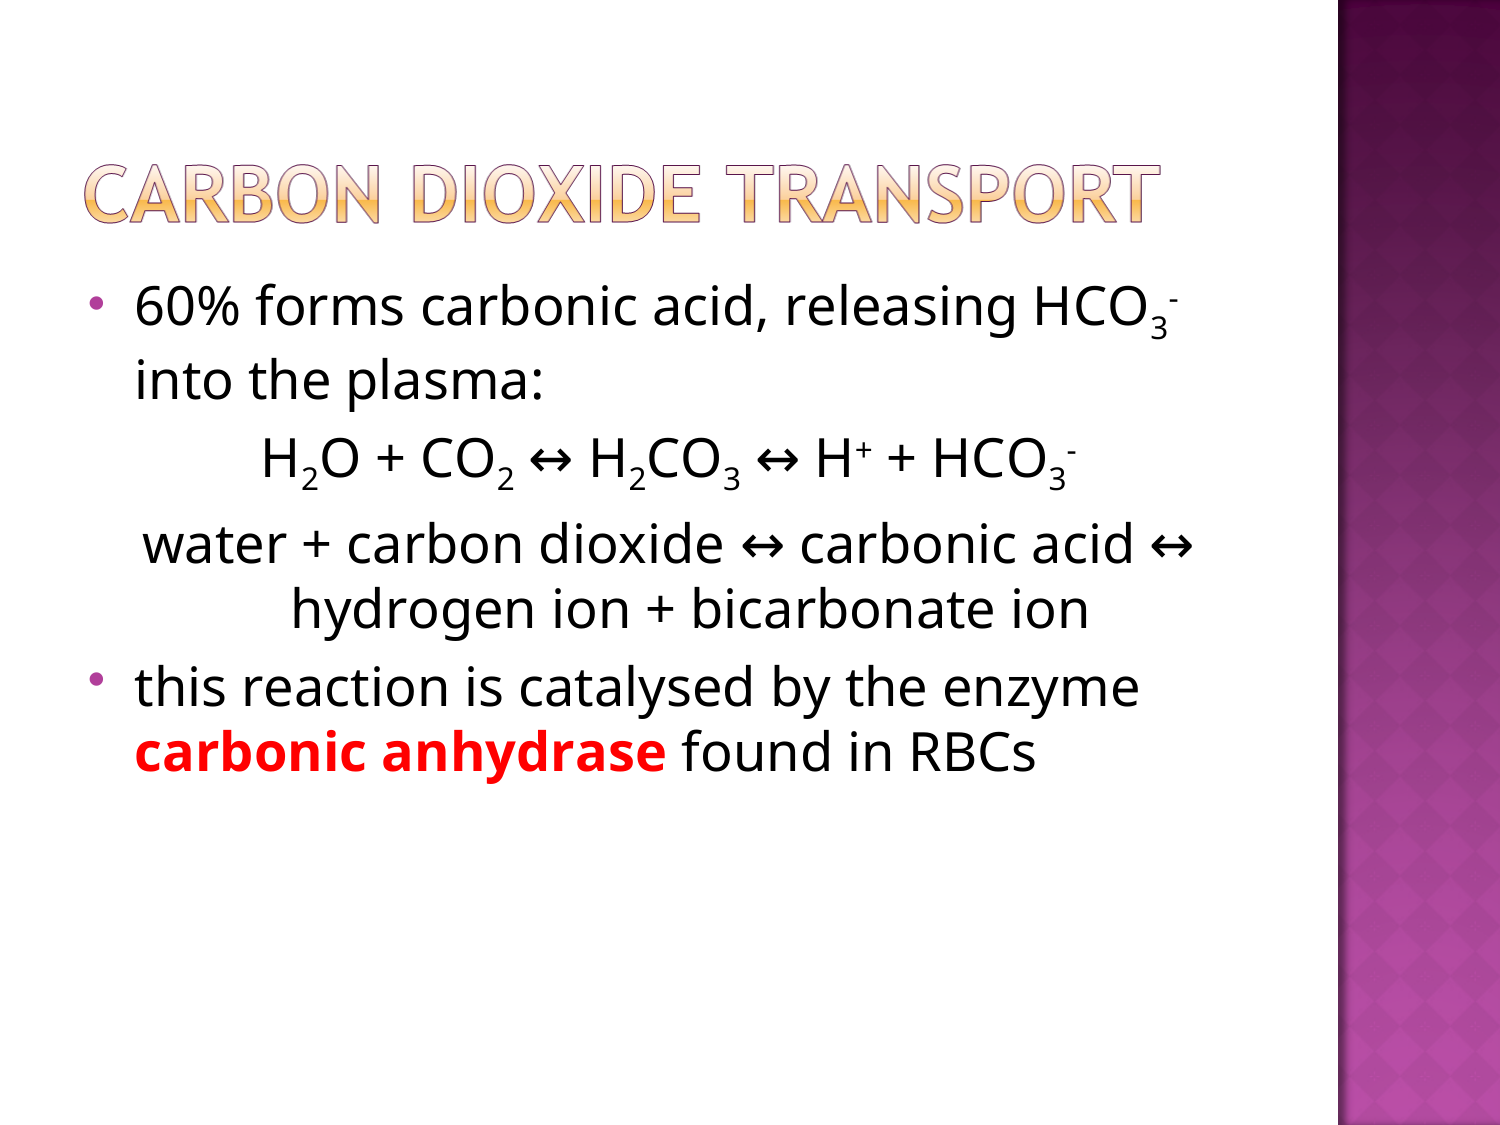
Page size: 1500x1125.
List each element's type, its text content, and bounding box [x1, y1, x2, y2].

picture [1337, 0, 1500, 1125]
list 60% forms carbonic acid, releasing HCO3- into the plasma: H2O + CO2 ↔ H2CO3 ↔ H+ + HCO3- water + carbon dioxide ↔ carbonic acid ↔ hydrogen ion + bicarbonate ion this reaction is catalysed by the enzyme carbonic anhydrase found in RBCs [75, 263, 1263, 1060]
text_box [34, 52, 1265, 241]
